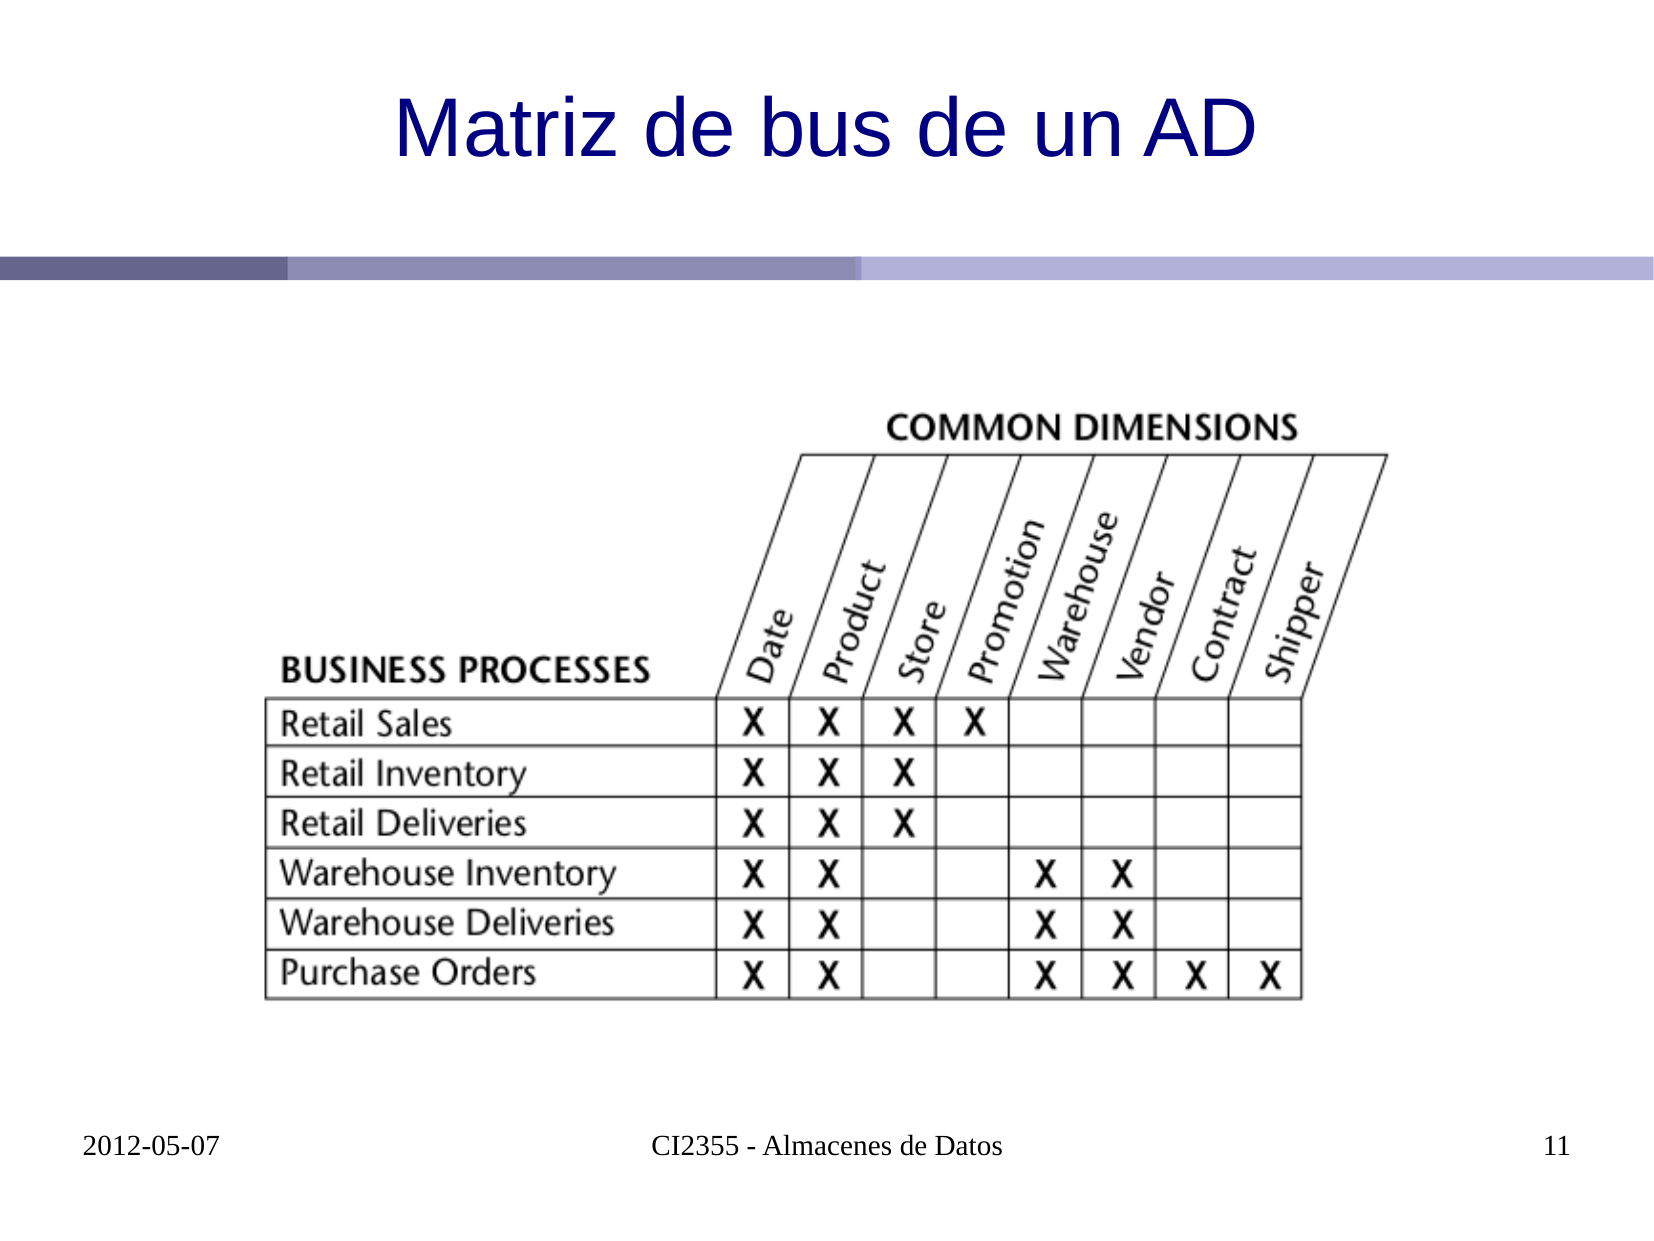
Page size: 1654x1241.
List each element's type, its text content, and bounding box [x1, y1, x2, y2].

picture [244, 373, 1400, 1013]
title Matriz de bus de un AD [0, 0, 1654, 257]
